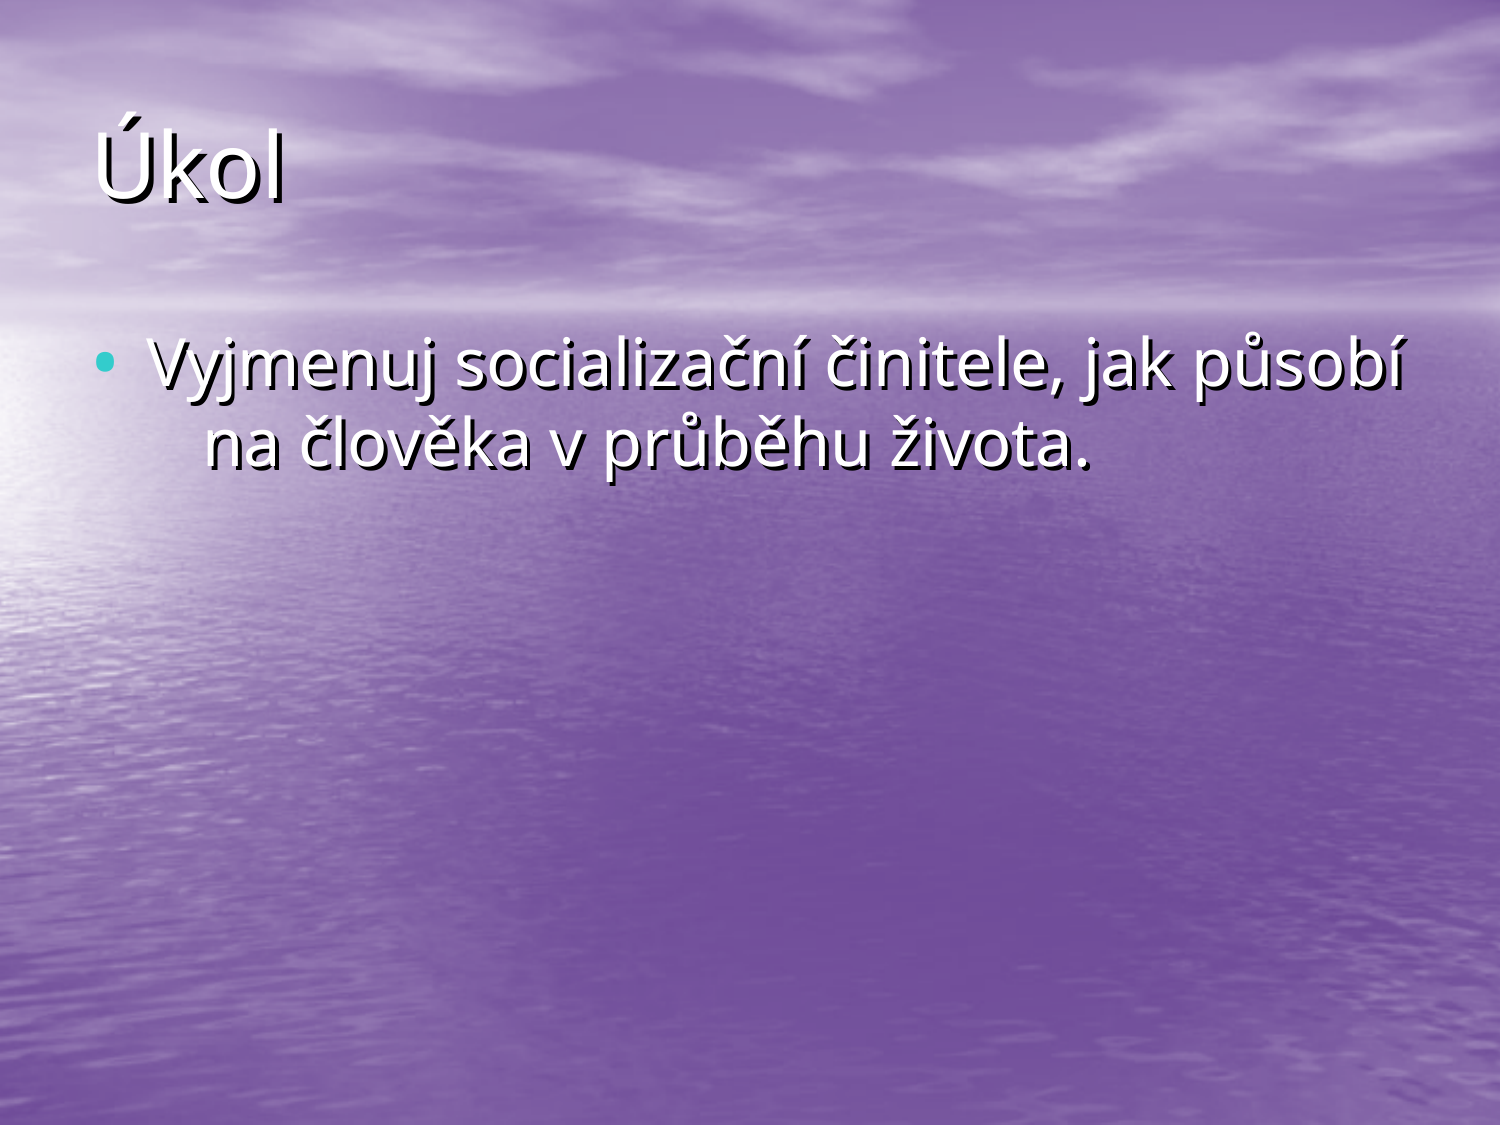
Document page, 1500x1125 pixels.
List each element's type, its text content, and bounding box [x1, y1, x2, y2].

title Úkol [75, 47, 1426, 275]
list Vyjmenuj socializační činitele, jak působí na člověka v průběhu života. [75, 312, 1426, 988]
